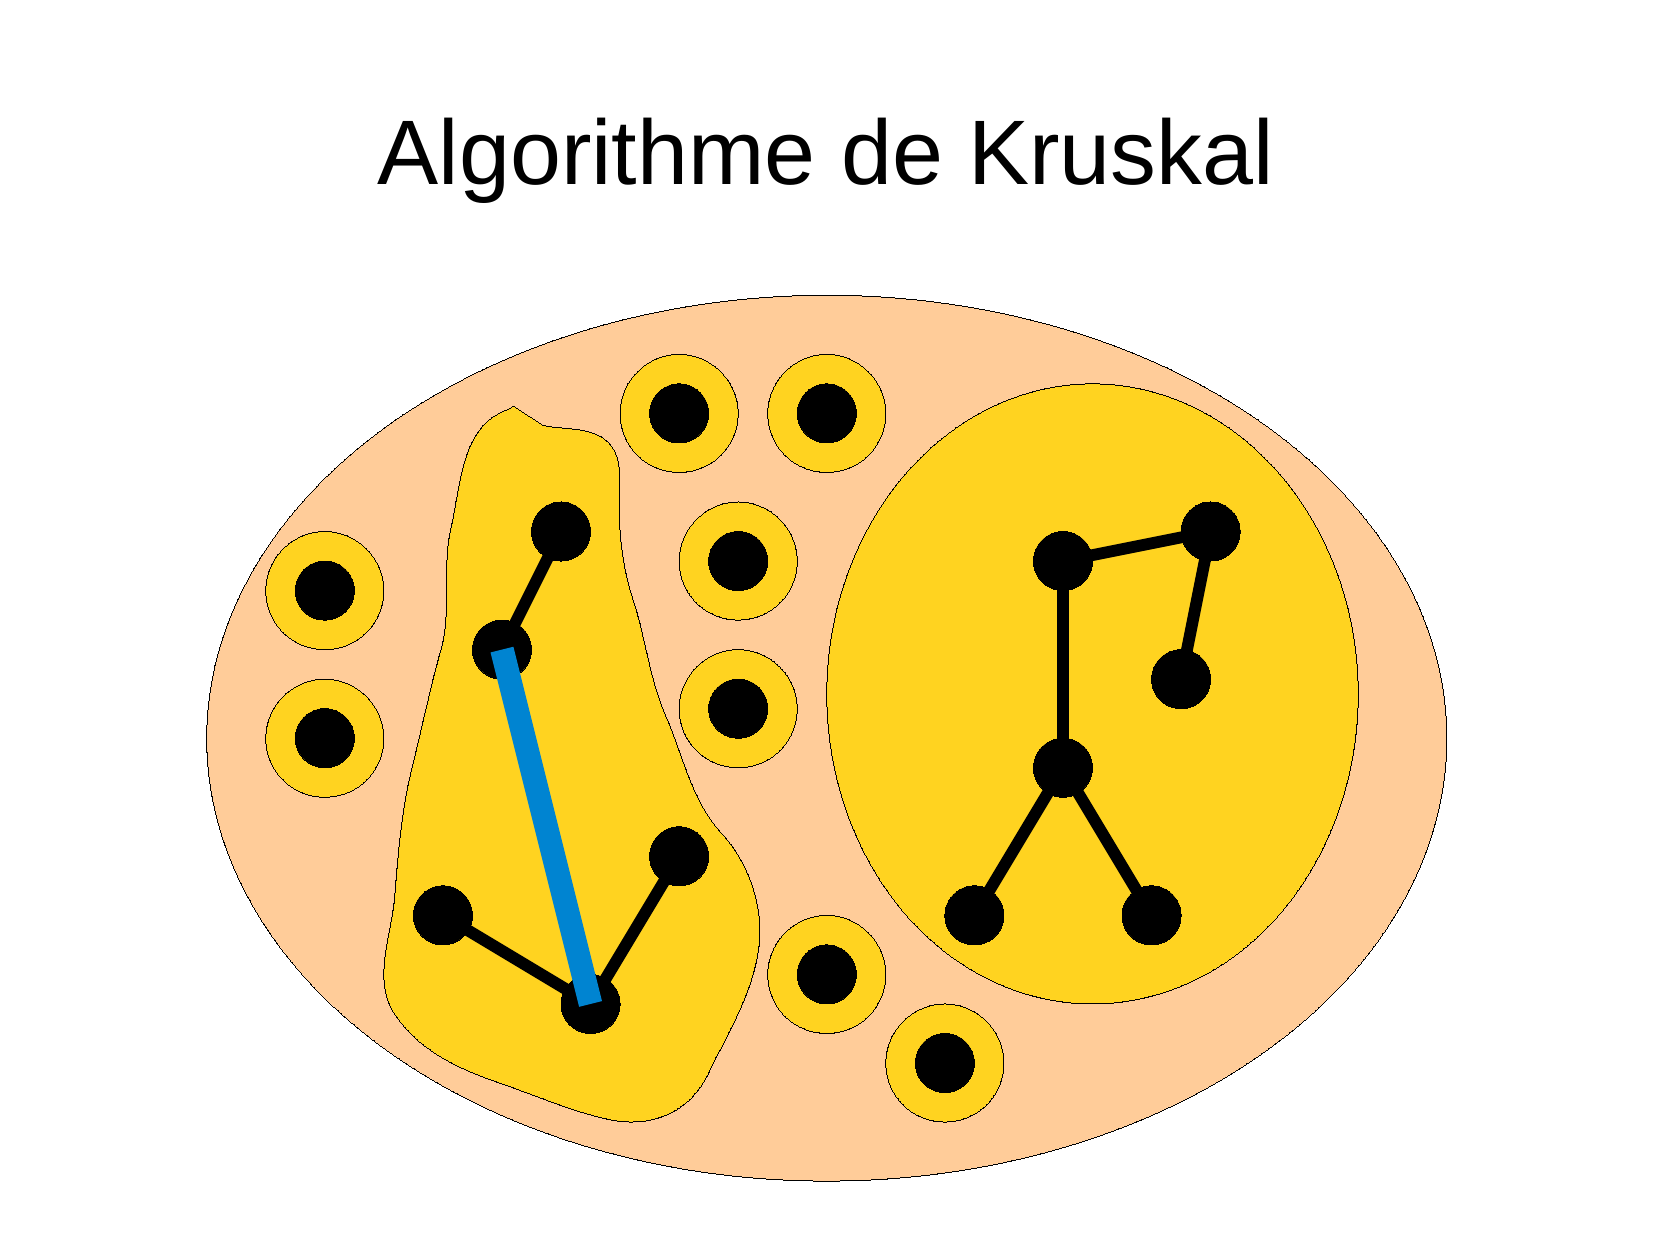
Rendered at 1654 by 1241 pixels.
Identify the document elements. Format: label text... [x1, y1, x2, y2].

text_box [206, 295, 1447, 1182]
title Algorithme de Kruskal [82, 49, 1571, 257]
